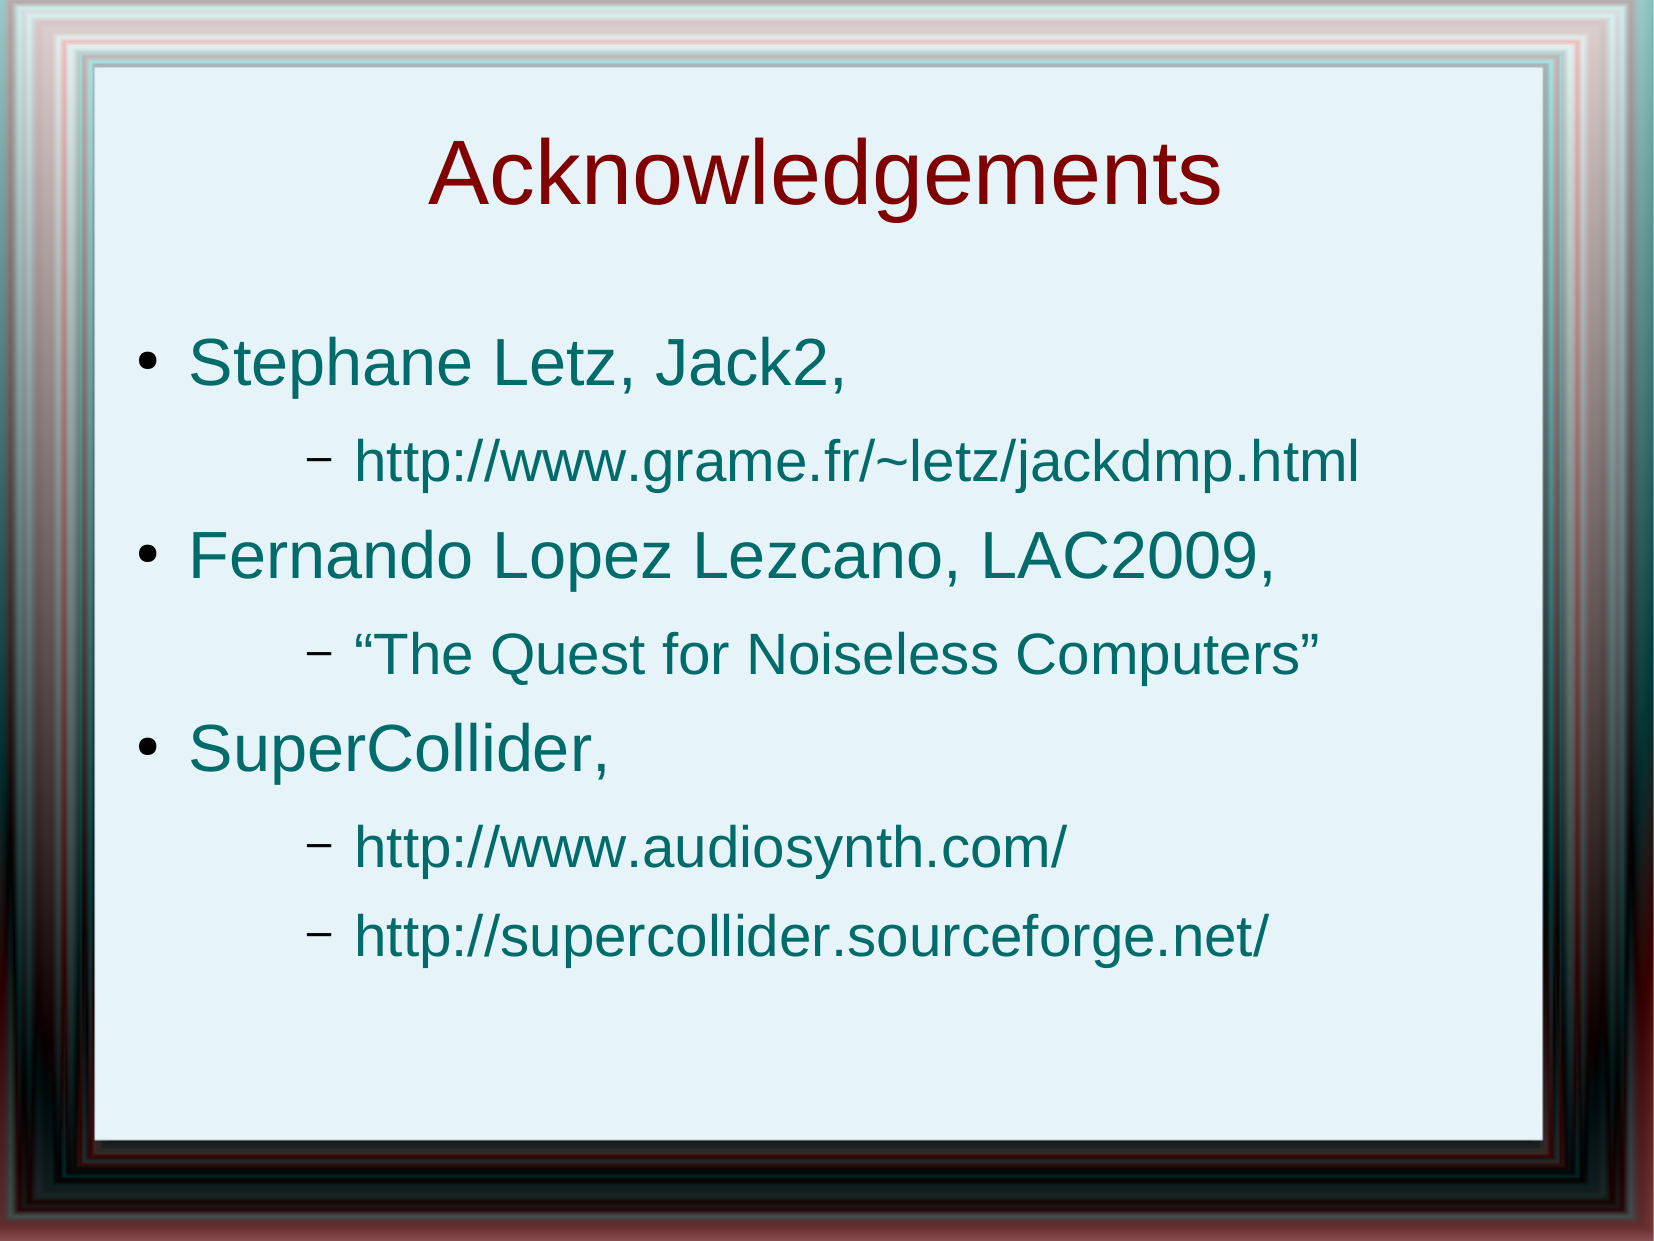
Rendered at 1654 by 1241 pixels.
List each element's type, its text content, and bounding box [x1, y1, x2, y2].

picture [0, 0, 1654, 1241]
list Stephane Letz, Jack2, http://www.grame.fr/~letz/jackdmp.html Fernando Lopez Lezcano, LAC2009, “The Quest for Noiseless Computers” SuperCollider, http://www.audiosynth.com/ http://supercollider.sourceforge.net/ [118, 324, 1506, 1155]
title Acknowledgements [118, 95, 1536, 250]
